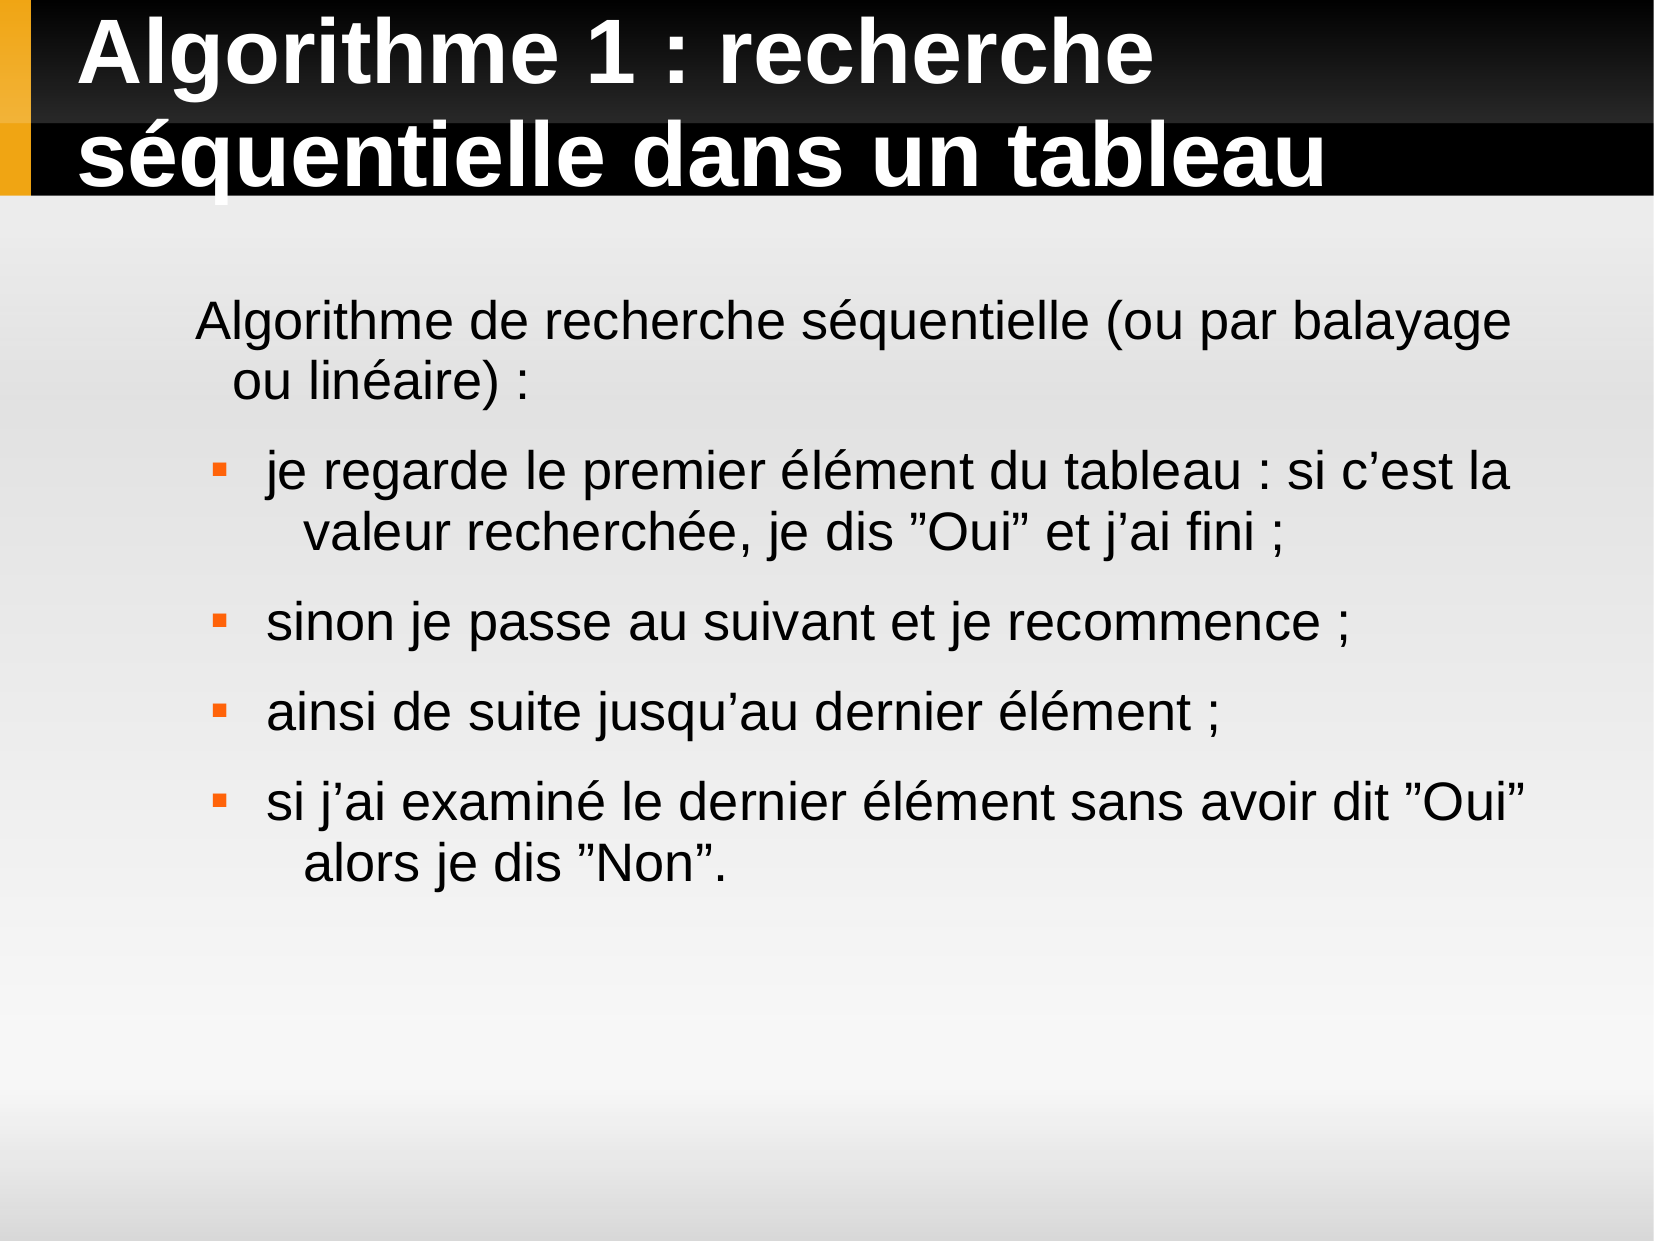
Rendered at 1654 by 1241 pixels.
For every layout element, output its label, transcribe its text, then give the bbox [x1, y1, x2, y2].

list Algorithme de recherche séquentielle (ou par balayage ou linéaire) : je regarde le premier élément du tableau : si c’est la valeur recherchée, je dis ”Oui” et j’ai fini ; sinon je passe au suivant et je recommence ; ainsi de suite jusqu’au dernier élément ; si j’ai examiné le dernier élément sans avoir dit ”Oui” alors je dis ”Non”. [82, 290, 1571, 1034]
picture [0, 0, 1654, 1241]
title Algorithme 1 : recherche séquentielle dans un tableau [76, 0, 1565, 208]
